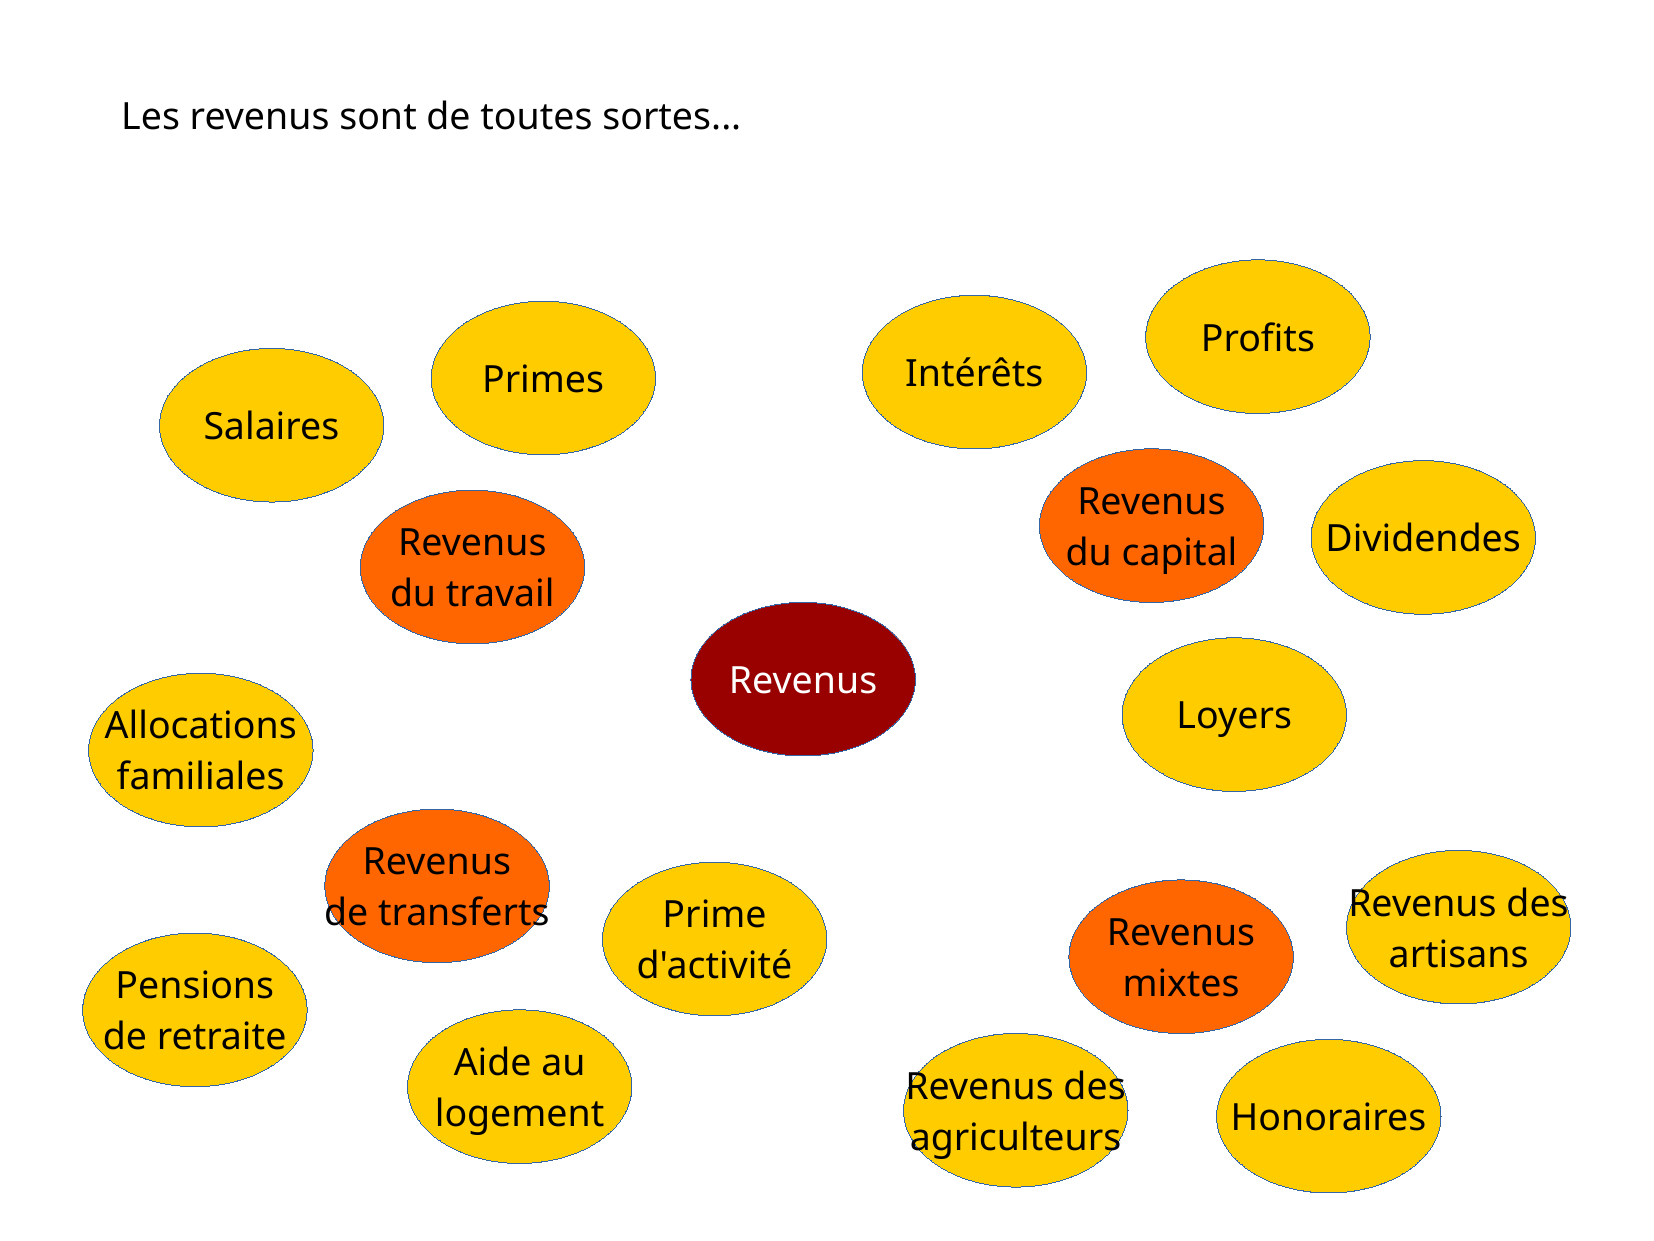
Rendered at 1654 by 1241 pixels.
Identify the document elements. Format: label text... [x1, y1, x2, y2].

text_box Intérêts [862, 295, 1087, 449]
text_box Salaires [159, 348, 384, 503]
text_box Primes [431, 301, 656, 455]
text_box Profits [1145, 259, 1371, 414]
text_box Les revenus sont de toutes sortes... [106, 82, 676, 141]
text_box Revenus de transferts [324, 809, 550, 963]
text_box Revenus du capital [1039, 448, 1264, 603]
text_box Revenus du travail [360, 490, 585, 644]
text_box Revenus des agriculteurs [903, 1033, 1129, 1188]
text_box Loyers [1122, 637, 1347, 792]
text_box Aide au logement [407, 1009, 632, 1164]
text_box Revenus des artisans [1346, 850, 1571, 1004]
text_box Revenus [690, 602, 916, 756]
text_box Dividendes [1311, 460, 1536, 615]
text_box Honoraires [1216, 1039, 1442, 1193]
text_box Revenus mixtes [1068, 879, 1294, 1034]
text_box Pensions de retraite [82, 933, 308, 1087]
text_box Allocations familiales [88, 673, 314, 827]
text_box Prime d'activité [602, 862, 827, 1016]
